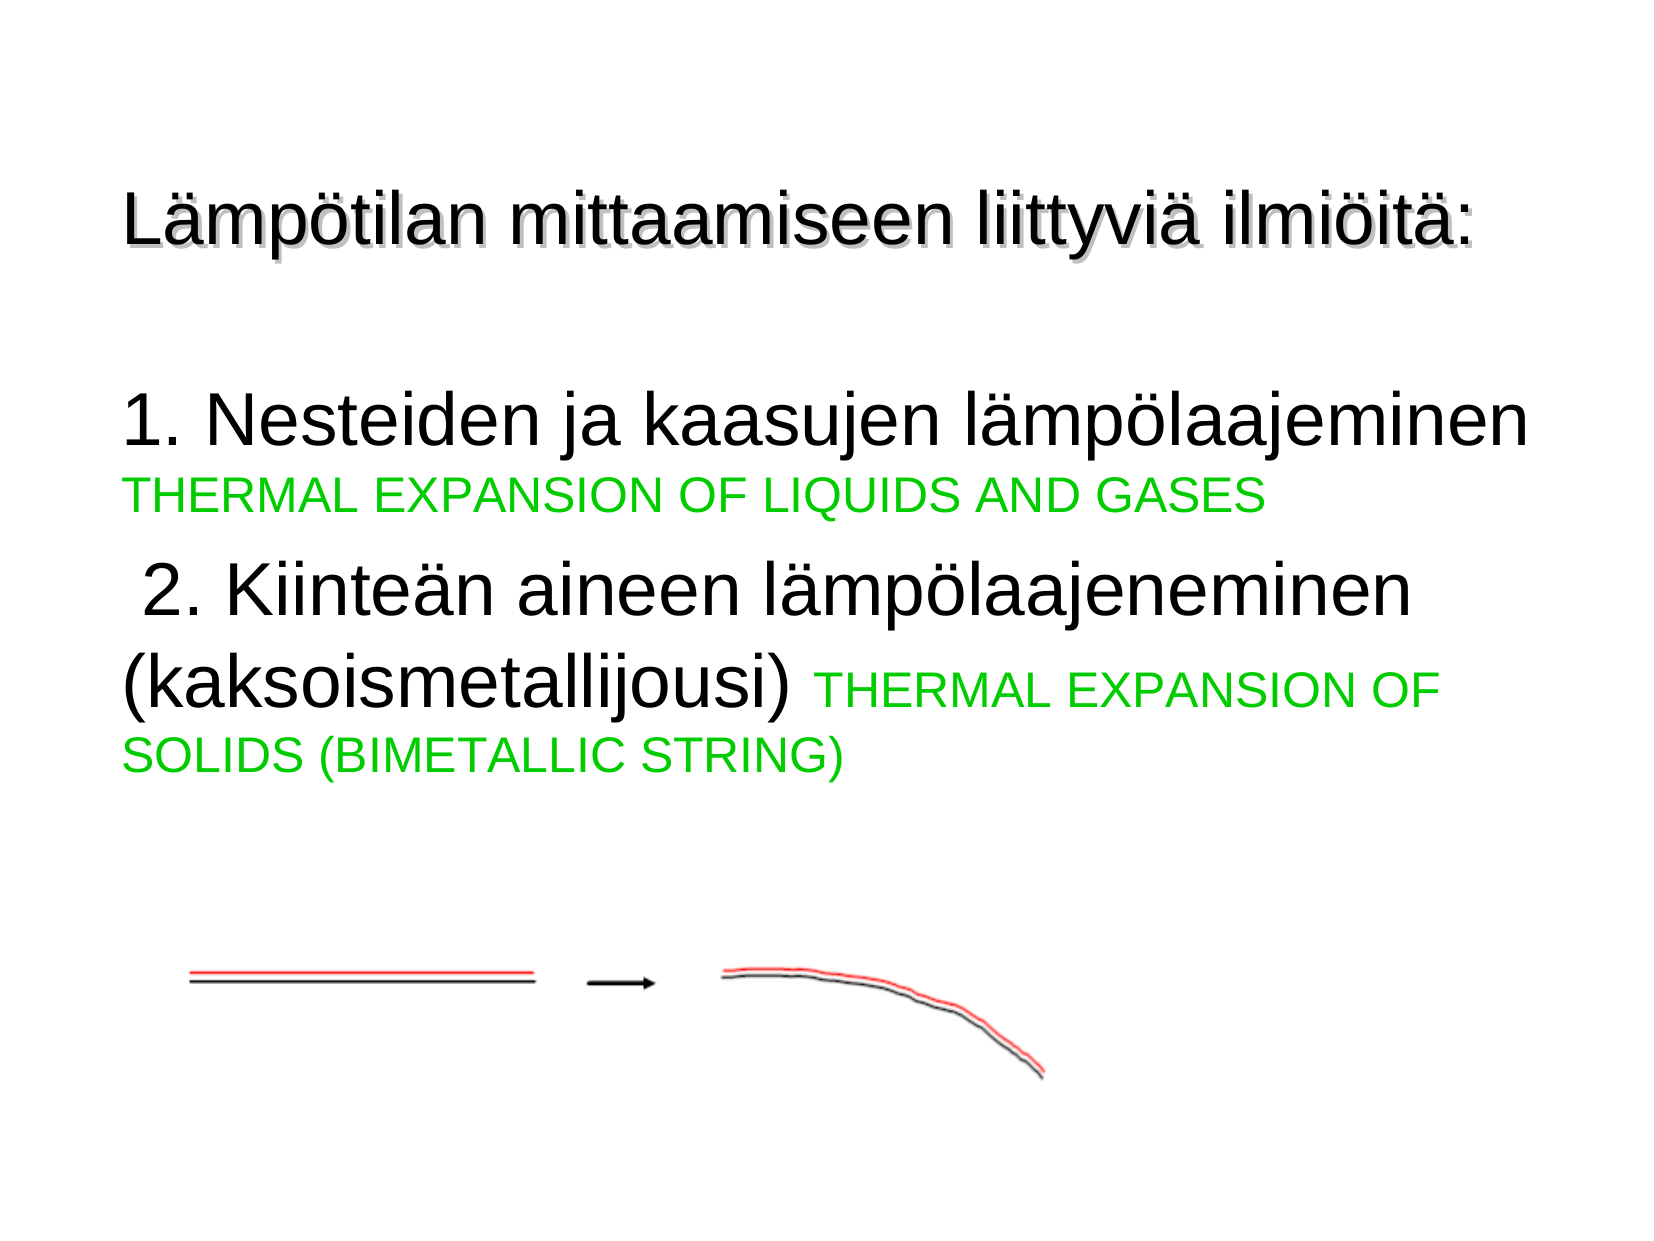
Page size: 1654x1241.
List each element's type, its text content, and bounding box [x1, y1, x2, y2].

picture [155, 872, 1111, 1146]
text_box Lämpötilan mittaamiseen liittyviä ilmiöitä: 1. Nesteiden ja kaasujen lämpölaajeminen THERMAL EXPANSION OF LIQUIDS AND GASES 2. Kiinteän aineen lämpölaajeneminen (kaksoismetallijousi) THERMAL EXPANSION OF SOLIDS (BIMETALLIC STRING) [106, 162, 1547, 574]
